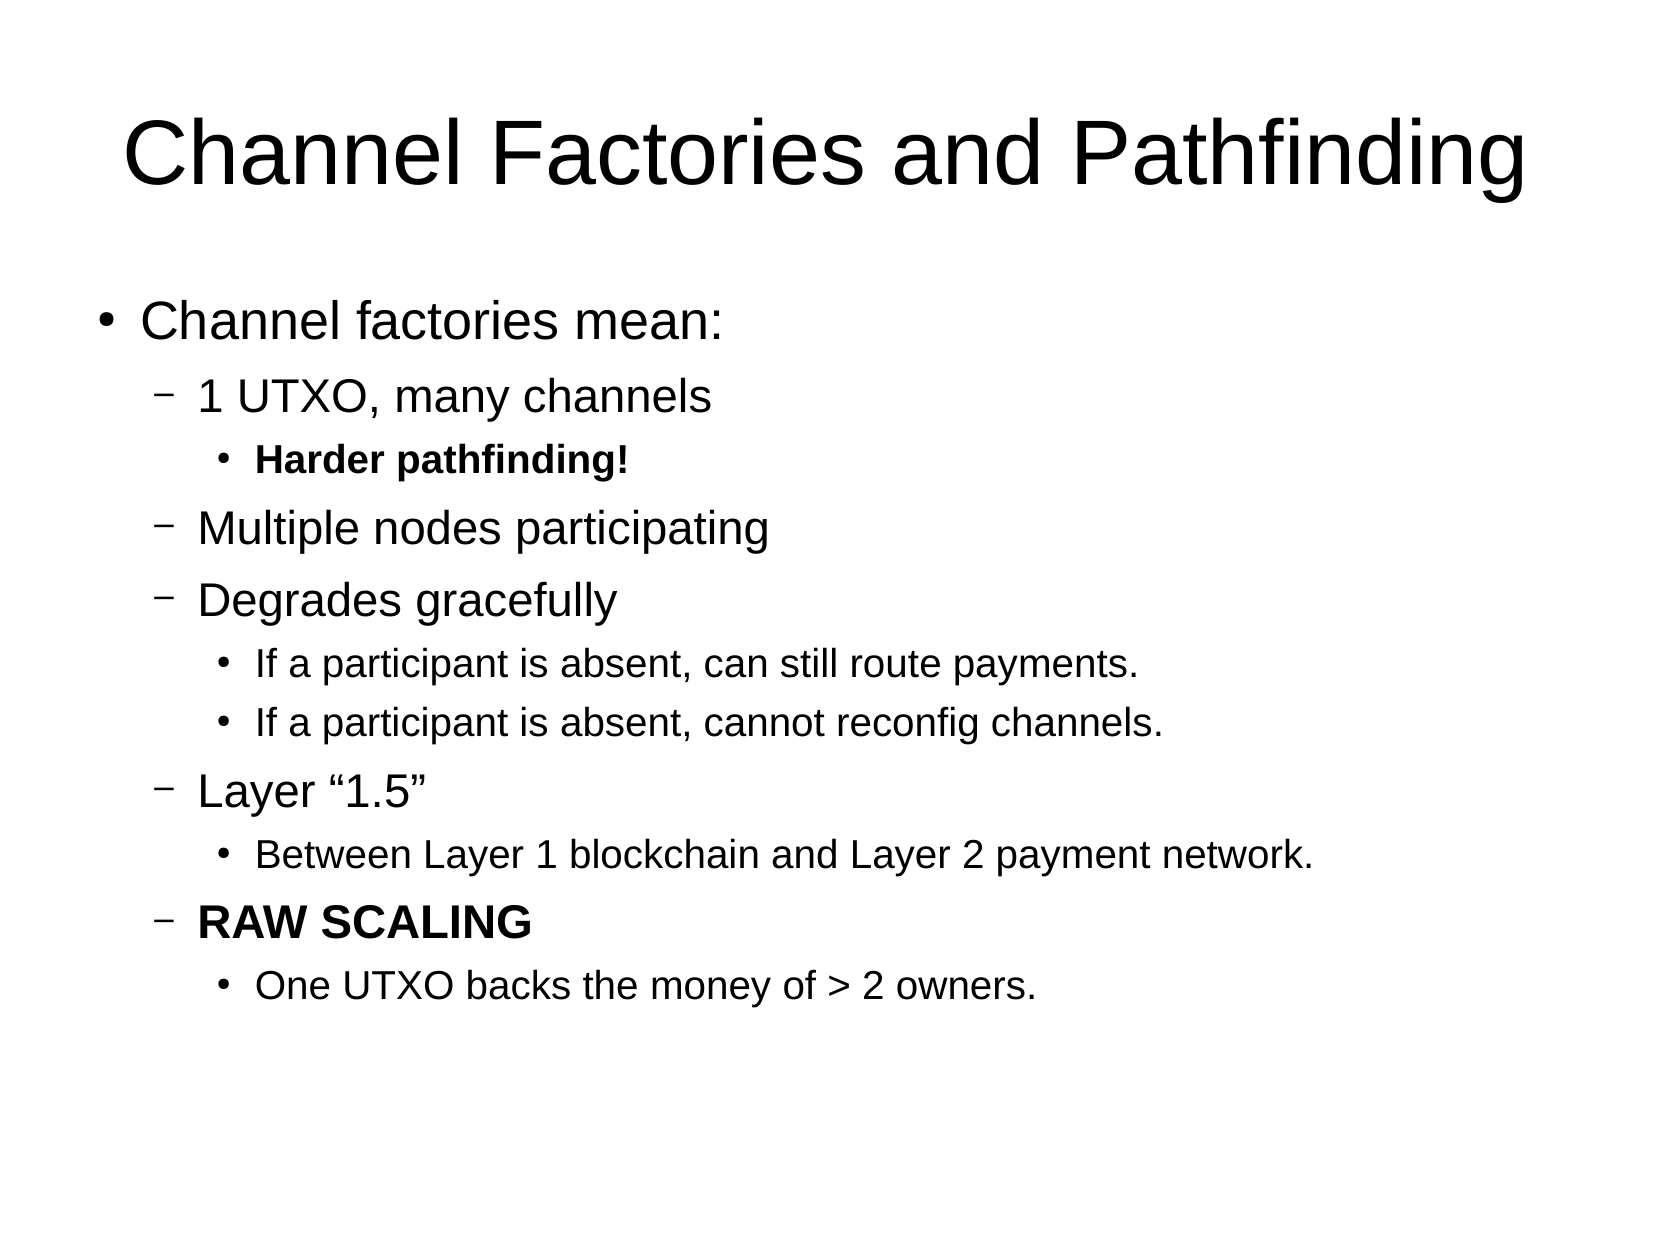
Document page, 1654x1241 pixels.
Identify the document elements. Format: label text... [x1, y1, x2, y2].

title Channel Factories and Pathfinding [82, 49, 1571, 257]
list Channel factories mean: 1 UTXO, many channels Harder pathfinding! Multiple nodes participating Degrades gracefully If a participant is absent, can still route payments. If a participant is absent, cannot reconfig channels. Layer “1.5” Between Layer 1 blockchain and Layer 2 payment network. RAW SCALING One UTXO backs the money of > 2 owners. [82, 290, 1571, 1010]
